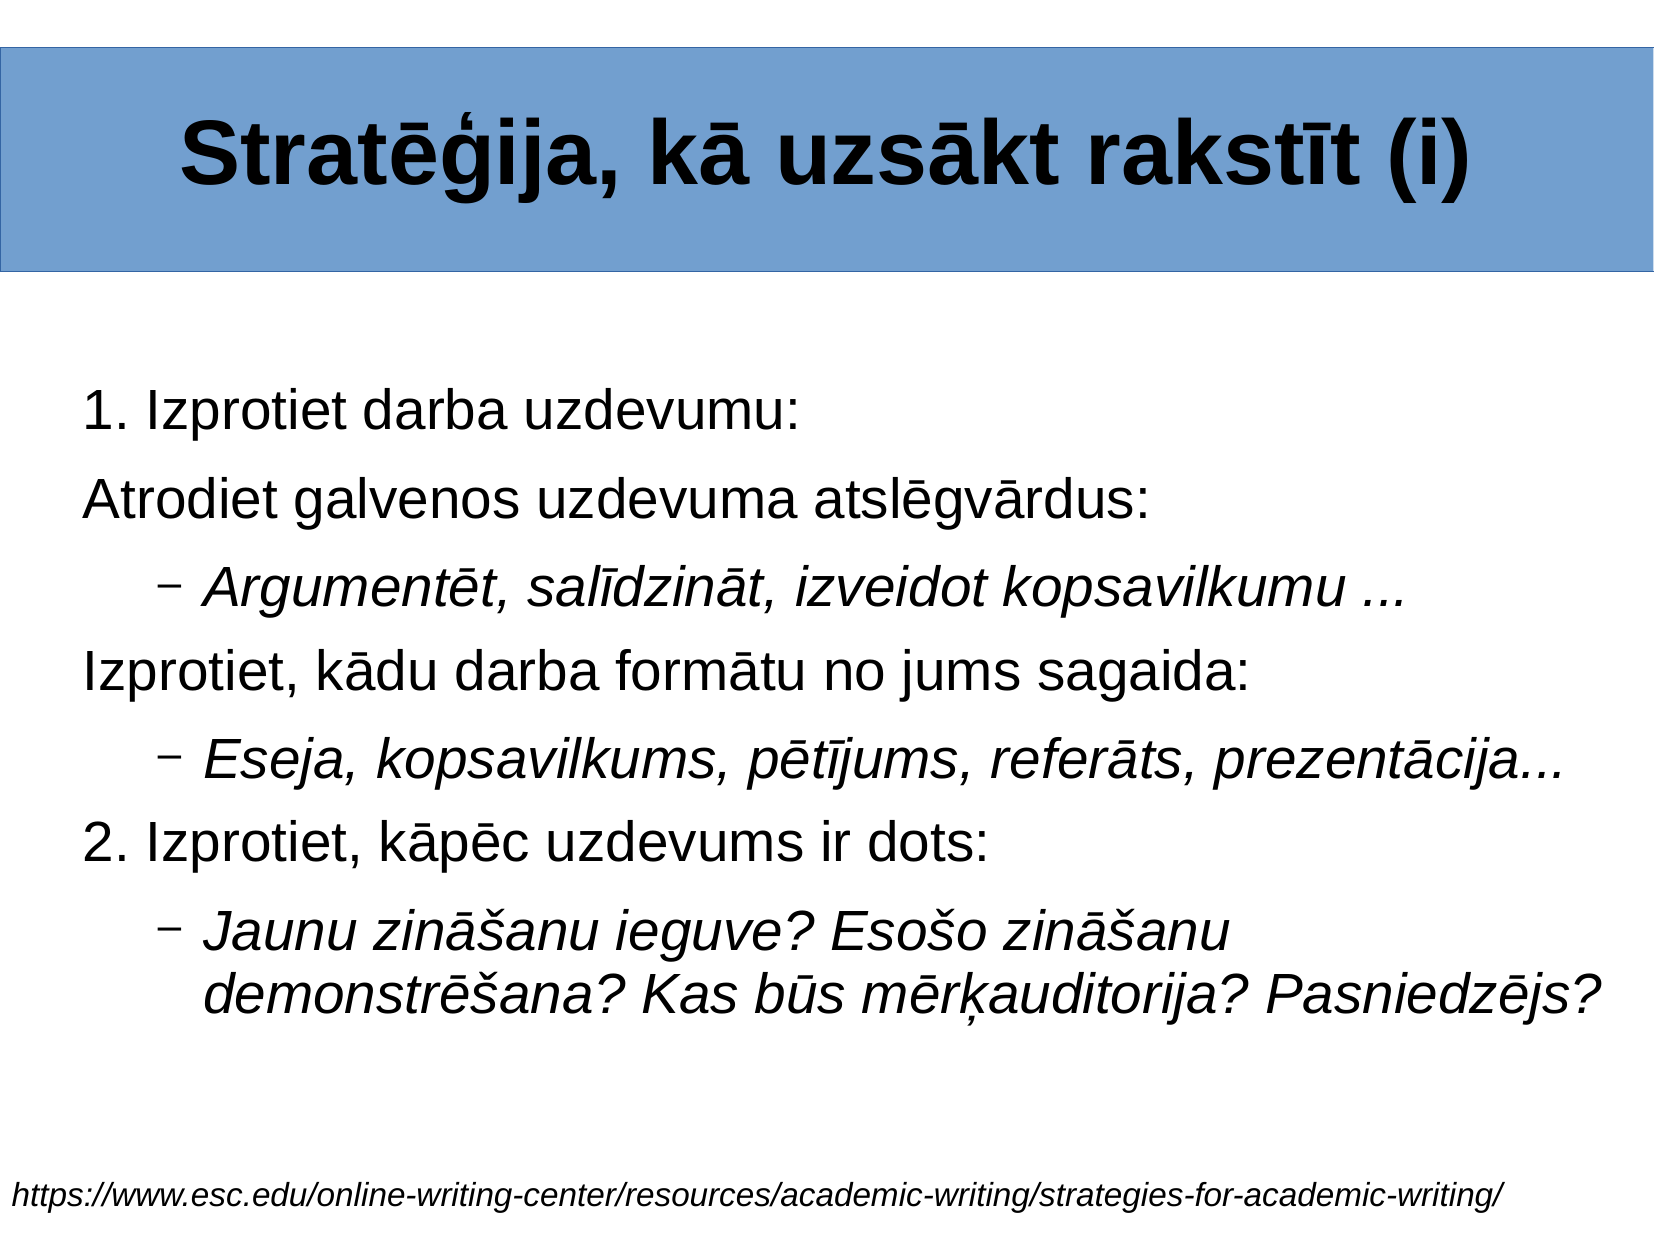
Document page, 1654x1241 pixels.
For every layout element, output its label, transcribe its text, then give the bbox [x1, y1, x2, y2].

list 1. Izprotiet darba uzdevumu: Atrodiet galvenos uzdevuma atslēgvārdus: Argumentēt, salīdzināt, izveidot kopsavilkumu ... Izprotiet, kādu darba formātu no jums sagaida: Eseja, kopsavilkums, pētījums, referāts, prezentācija... 2. Izprotiet, kāpēc uzdevums ir dots: Jaunu zināšanu ieguve? Esošo zināšanu demonstrēšana? Kas būs mērķauditorija? Pasniedzējs? [82, 378, 1619, 1099]
title Stratēģija, kā uzsākt rakstīt (i) [82, 49, 1571, 257]
text_box https://www.esc.edu/online-writing-center/resources/academic-writing/strategies-for-academic-writing/ [0, 1169, 1520, 1222]
text_box [0, 47, 1654, 272]
